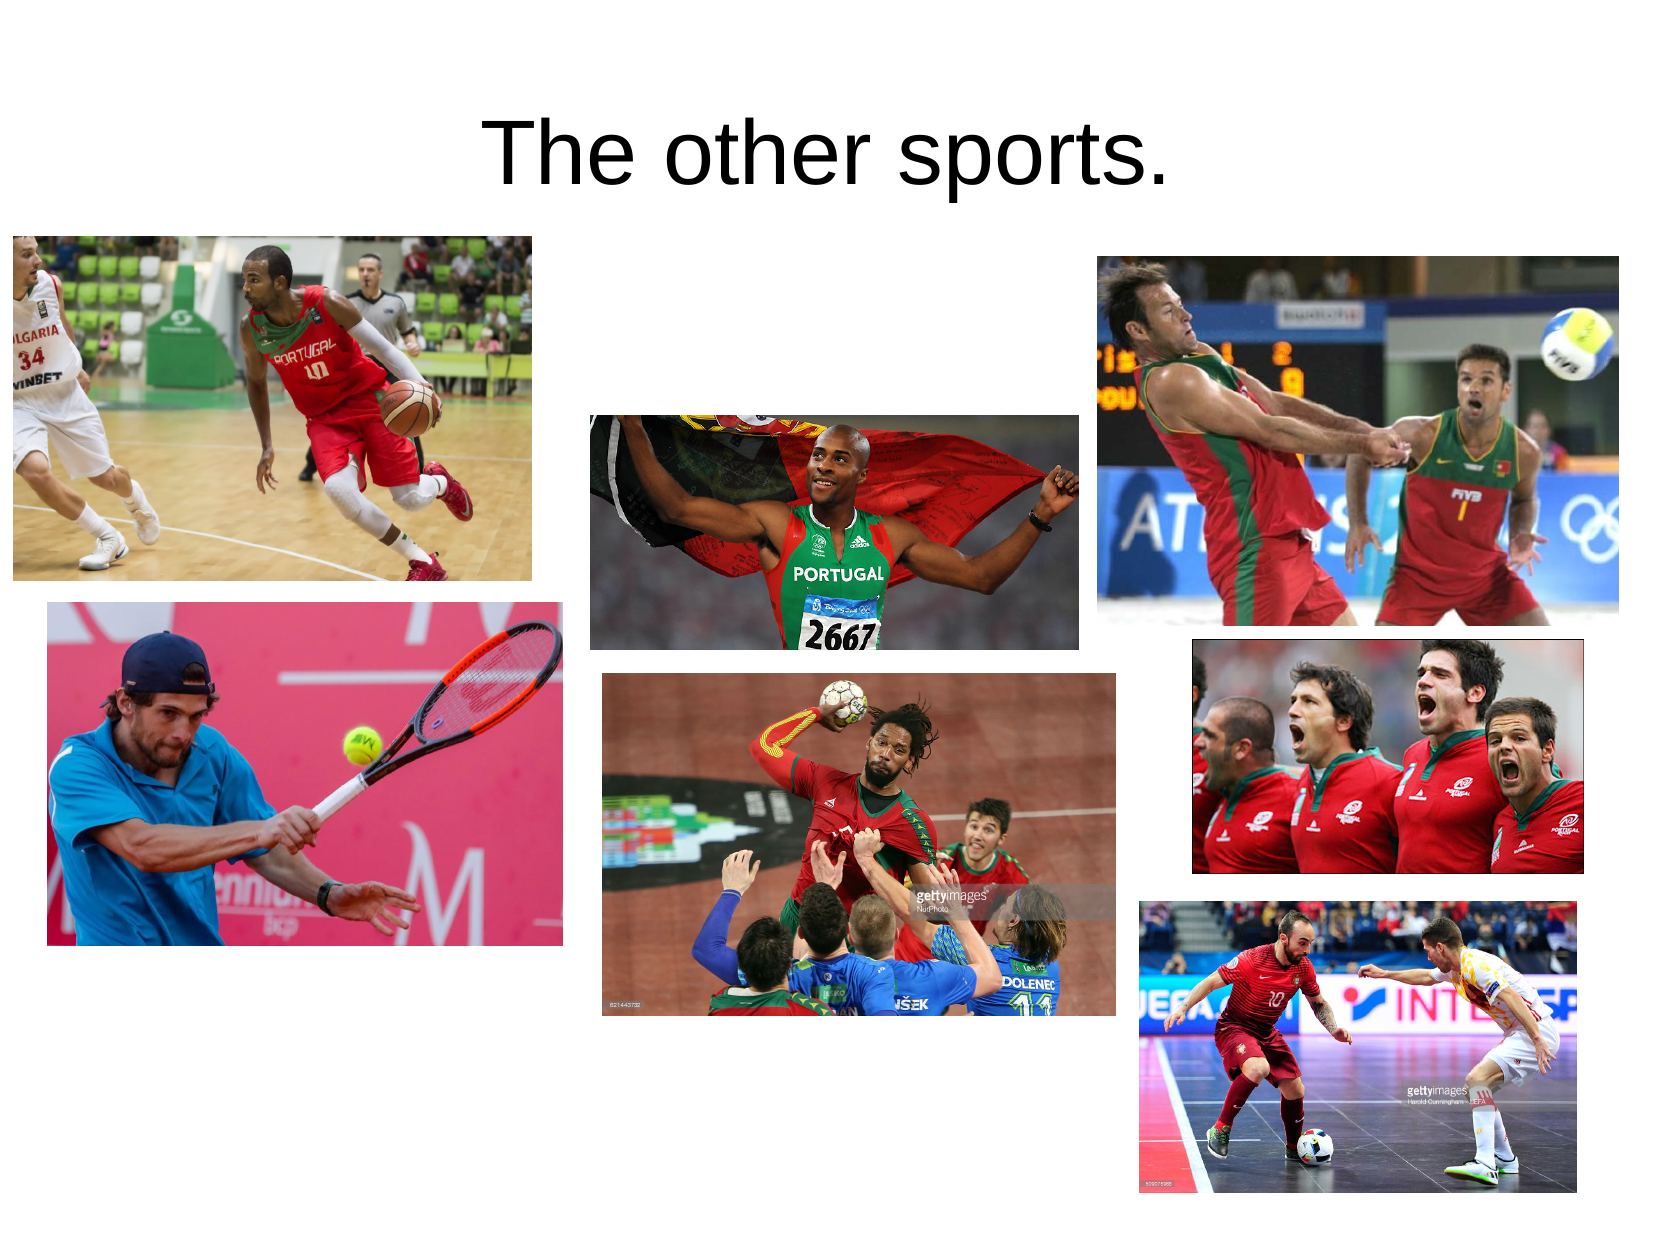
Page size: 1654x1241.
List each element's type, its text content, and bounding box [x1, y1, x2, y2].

title The other sports. [82, 49, 1571, 257]
picture [1192, 639, 1584, 875]
picture [1097, 256, 1619, 626]
picture [590, 415, 1079, 650]
picture [602, 673, 1116, 1016]
picture [13, 236, 532, 581]
picture [1139, 901, 1577, 1193]
picture [47, 602, 563, 946]
